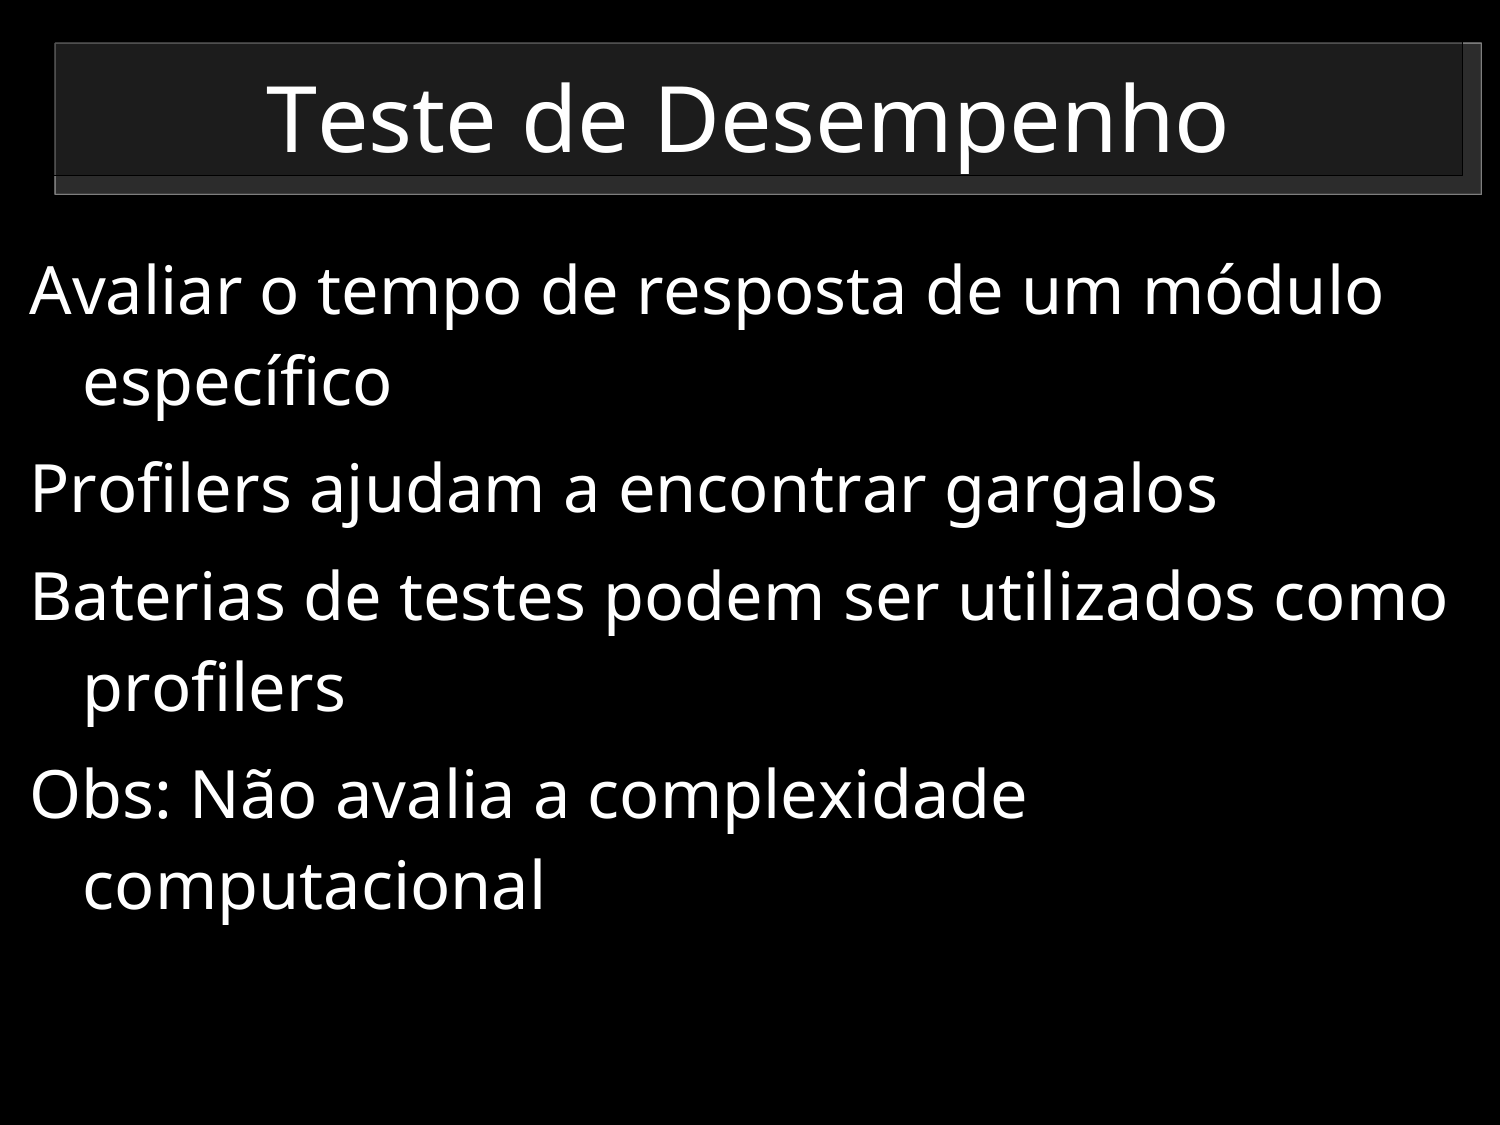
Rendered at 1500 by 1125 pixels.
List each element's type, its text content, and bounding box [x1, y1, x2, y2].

title Teste de Desempenho [29, 38, 1468, 196]
list Avaliar o tempo de resposta de um módulo específico Profilers ajudam a encontrar gargalos Baterias de testes podem ser utilizados como profilers Obs: Não avalia a complexidade computacional [29, 243, 1468, 1072]
